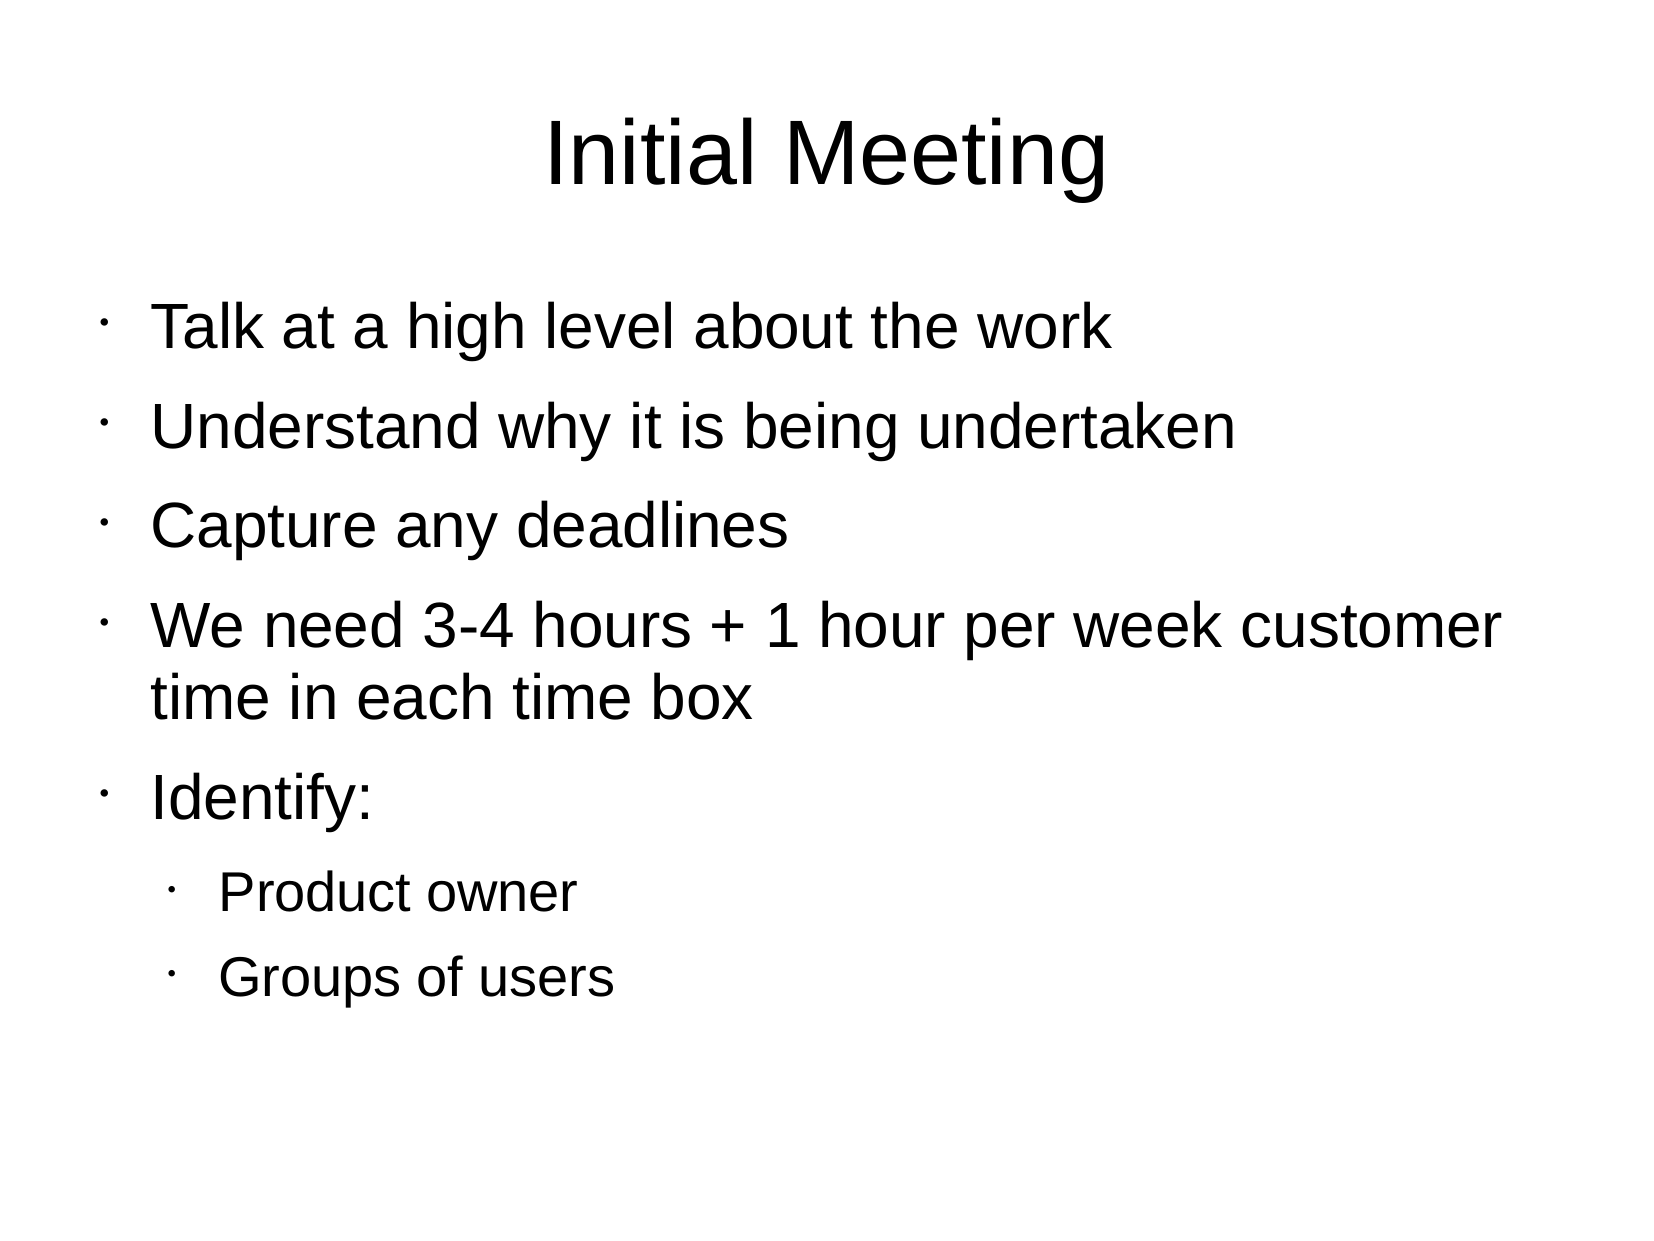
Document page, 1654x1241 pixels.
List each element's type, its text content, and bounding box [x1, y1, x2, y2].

list Talk at a high level about the work Understand why it is being undertaken Capture any deadlines We need 3-4 hours + 1 hour per week customer time in each time box Identify: Product owner Groups of users [82, 290, 1571, 1010]
title Initial Meeting [82, 49, 1571, 257]
